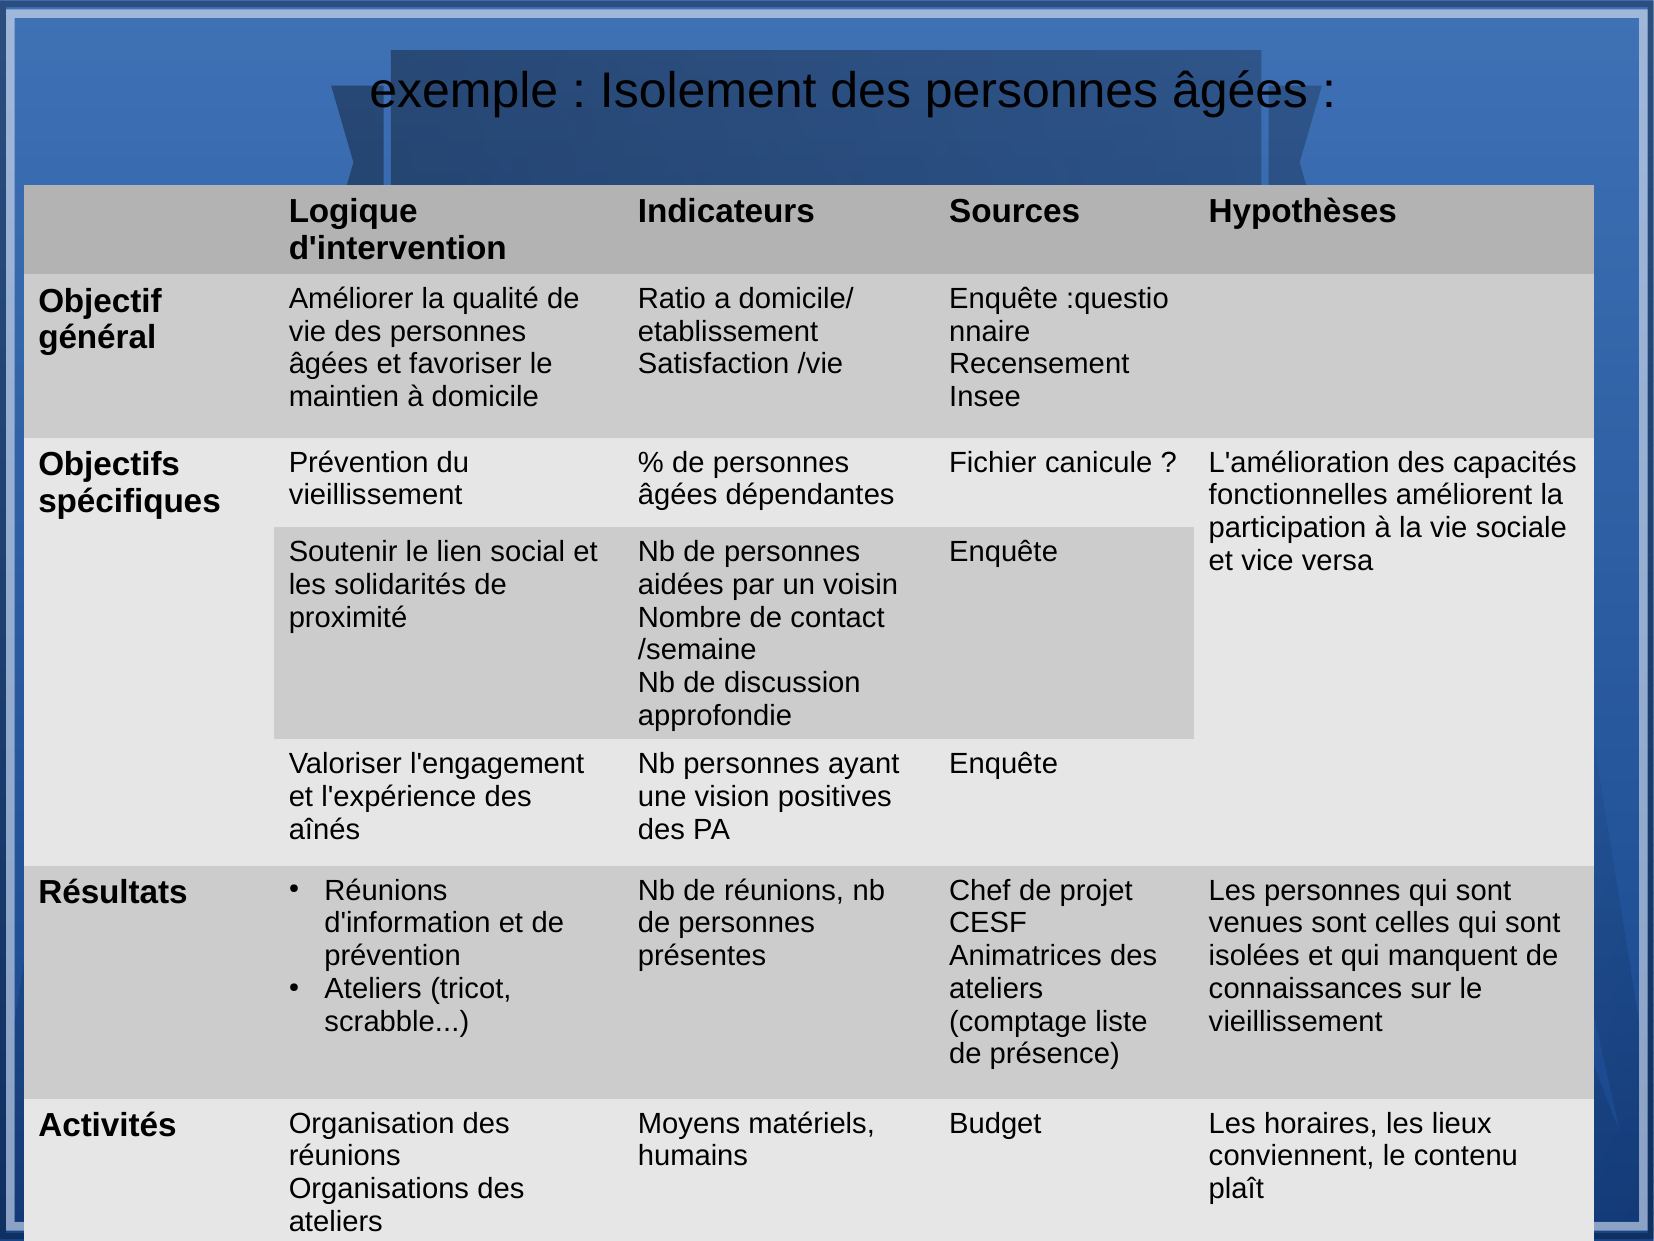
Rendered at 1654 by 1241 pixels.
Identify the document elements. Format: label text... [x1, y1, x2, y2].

table_cell Réunions d'information et de prévention Ateliers (tricot, scrabble...) [274, 866, 623, 1099]
table_cell Ratio a domicile/ etablissement Satisfaction /vie [623, 274, 934, 438]
table_cell Les horaires, les lieux conviennent, le contenu plaît [1194, 1099, 1594, 1241]
table_cell Les personnes qui sont venues sont celles qui sont isolées et qui manquent de connaissances sur le vieillissement [1194, 866, 1594, 1099]
table_cell Prévention du vieillissement [274, 438, 623, 527]
table_cell Objectif général [24, 274, 274, 438]
table_cell Soutenir le lien social et les solidarités de proximité [274, 527, 623, 739]
table_cell Enquête :questionnaire Recensement Insee [934, 274, 1194, 438]
table_cell Chef de projet CESF Animatrices des ateliers (comptage liste de présence) [934, 866, 1194, 1099]
table_cell % de personnes âgées dépendantes [623, 438, 934, 527]
table_header Sources [934, 185, 1194, 274]
table_cell Fichier canicule ? [934, 438, 1194, 527]
table_cell Organisation des réunions Organisations des ateliers [274, 1099, 623, 1241]
table_header [24, 185, 274, 274]
table_cell Budget [934, 1099, 1194, 1241]
table_header Hypothèses [1194, 185, 1594, 274]
table_cell Valoriser l'engagement et l'expérience des aînés [274, 739, 623, 866]
table_cell Objectifs spécifiques [24, 438, 274, 866]
table_cell [1194, 274, 1594, 438]
table_cell Nb de réunions, nb de personnes présentes [623, 866, 934, 1099]
title exemple : Isolement des personnes âgées : [345, 11, 1361, 169]
table_cell L'amélioration des capacités fonctionnelles améliorent la participation à la vie sociale et vice versa [1194, 438, 1594, 866]
table_header Indicateurs [623, 185, 934, 274]
table_cell Améliorer la qualité de vie des personnes âgées et favoriser le maintien à domicile [274, 274, 623, 438]
table_cell Résultats [24, 866, 274, 1099]
table_cell Nb personnes ayant une vision positives des PA [623, 739, 934, 866]
table_header Logique d'intervention [274, 185, 623, 274]
table_cell Activités [24, 1099, 274, 1241]
table_cell Enquête [934, 527, 1194, 739]
table_cell Enquête [934, 739, 1194, 866]
table_cell Moyens matériels, humains [623, 1099, 934, 1241]
table_cell Nb de personnes aidées par un voisin Nombre de contact /semaine Nb de discussion approfondie [623, 527, 934, 739]
